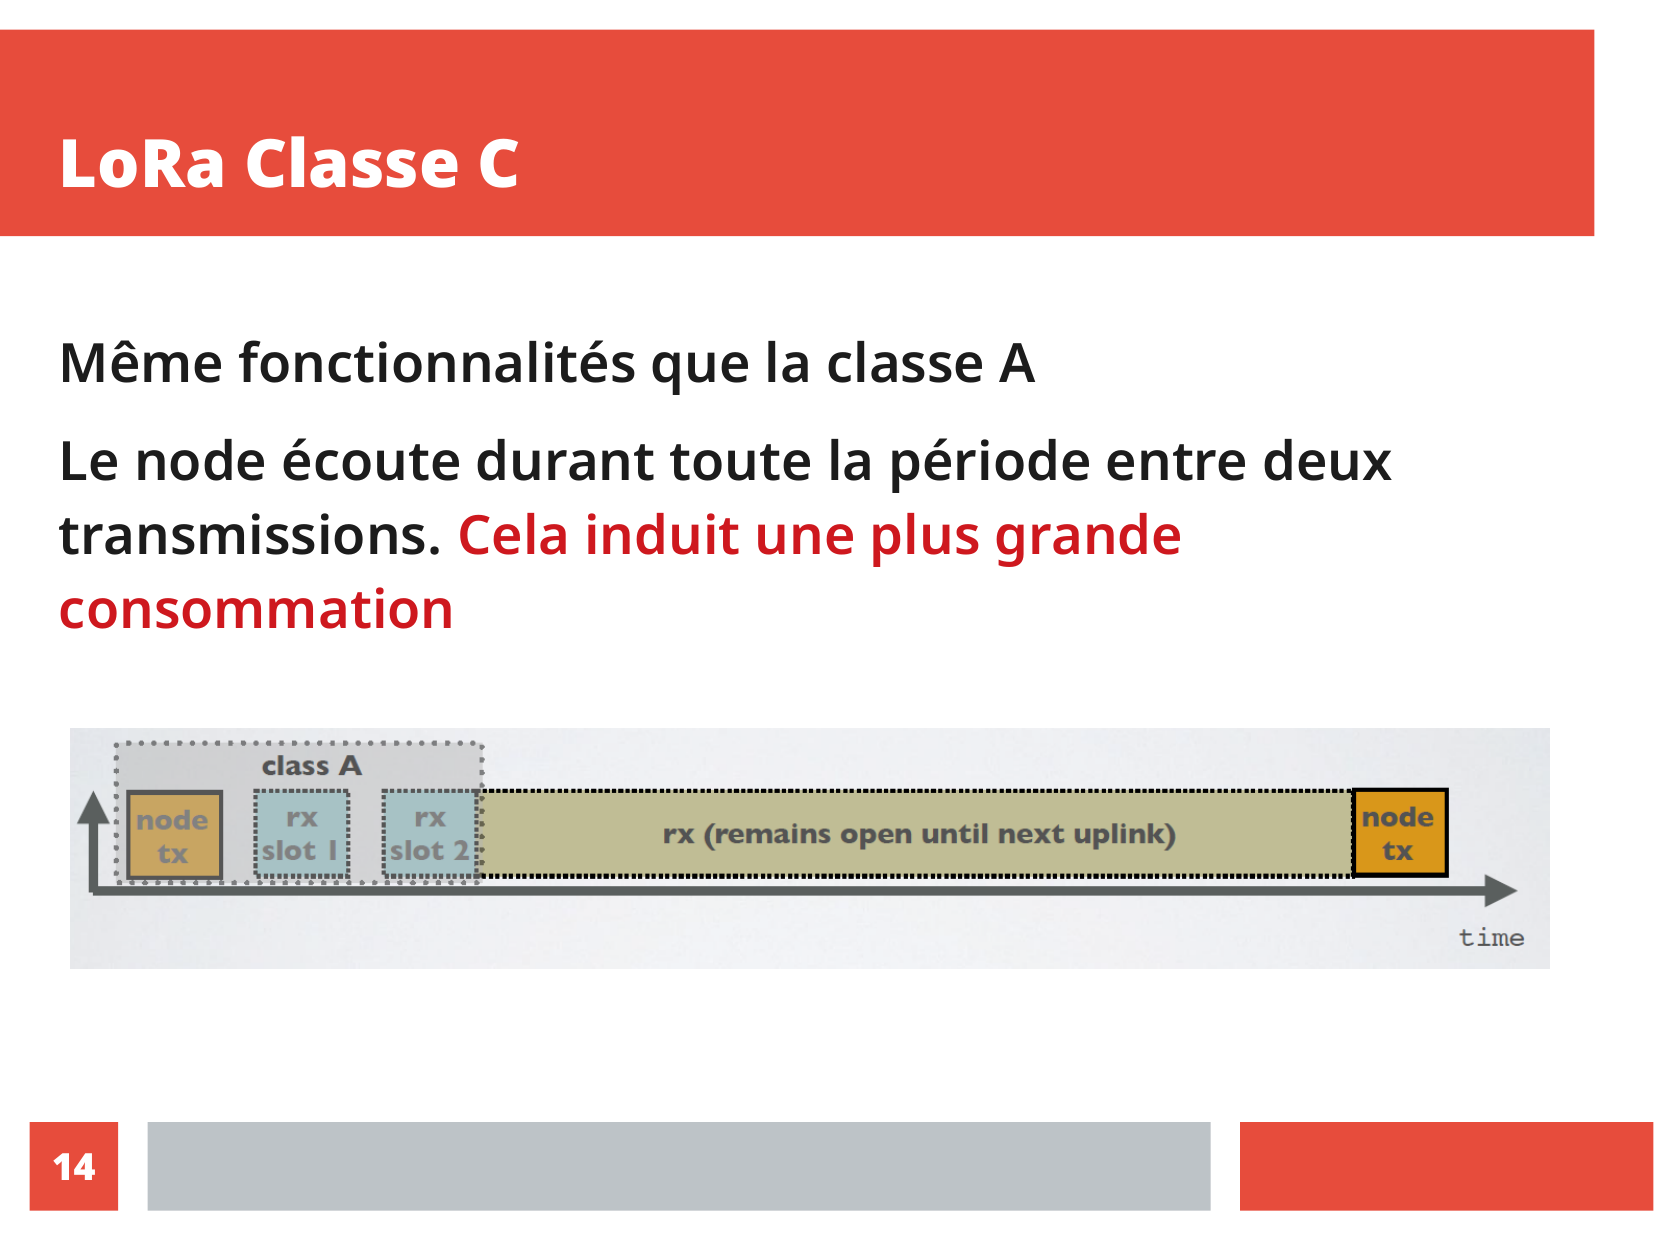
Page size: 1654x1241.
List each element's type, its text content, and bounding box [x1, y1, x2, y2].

title LoRa Classe C [59, 59, 1595, 207]
list Même fonctionnalités que la classe A Le node écoute durant toute la période entre deux transmissions. Cela induit une plus grande consommation [59, 324, 1565, 1093]
picture [70, 728, 1550, 969]
